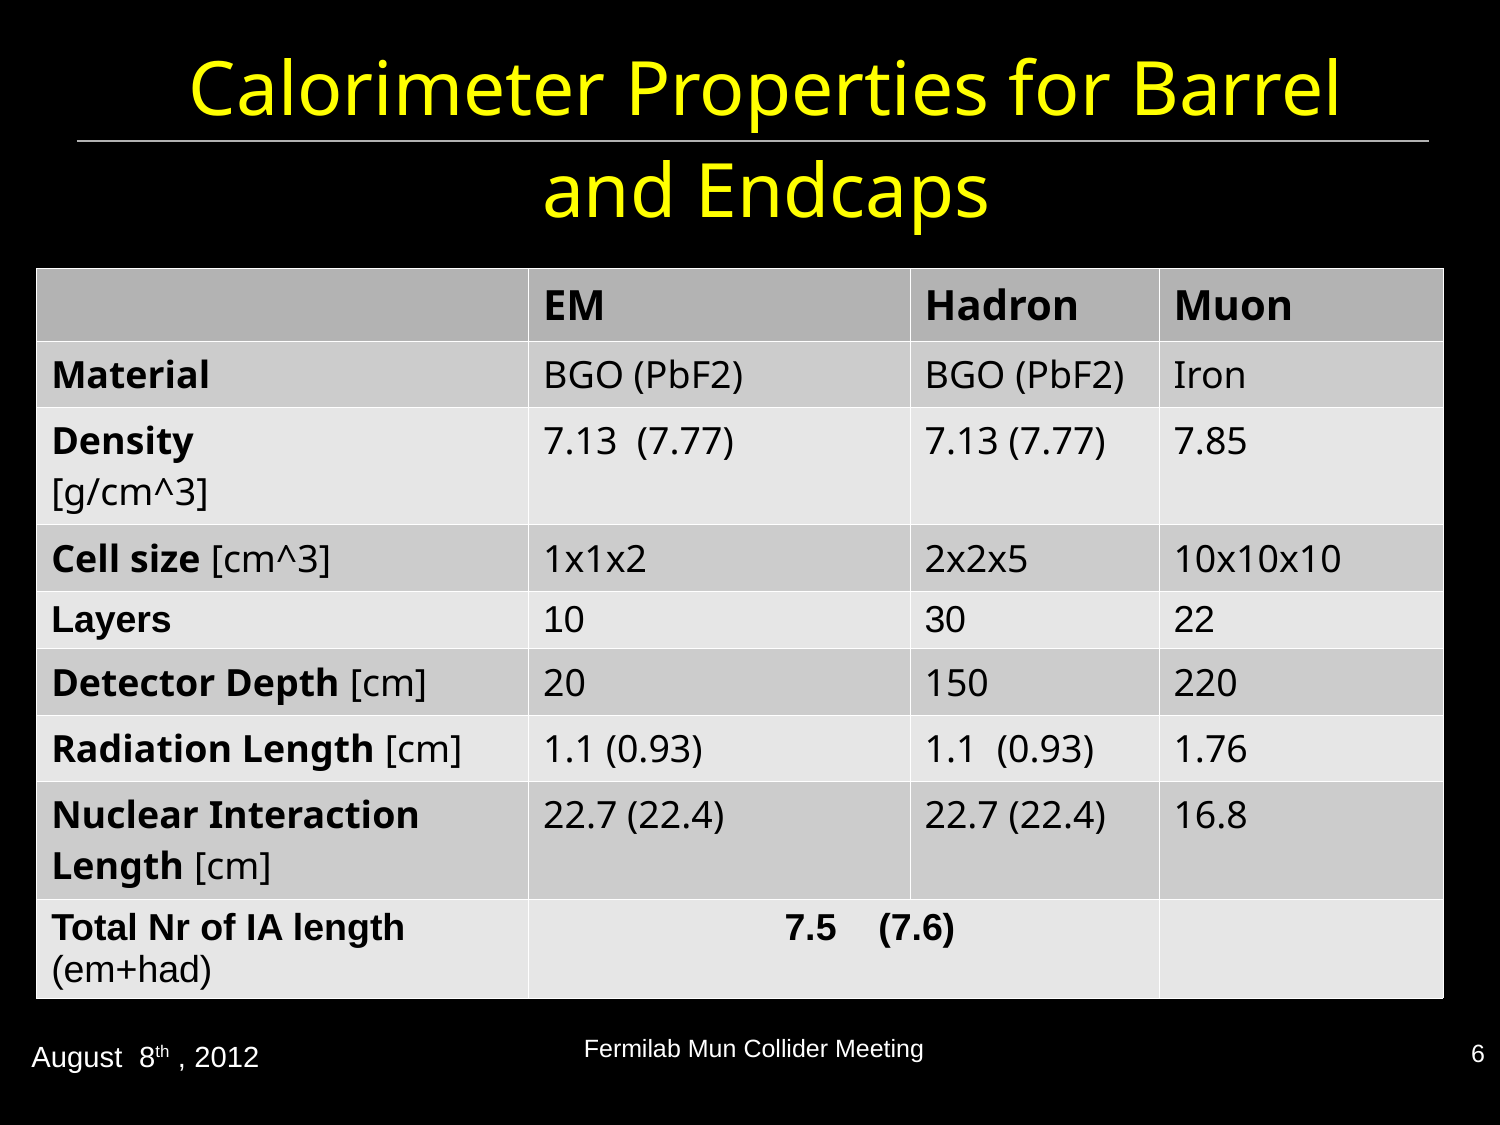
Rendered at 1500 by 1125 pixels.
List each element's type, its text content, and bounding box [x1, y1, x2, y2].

table_cell Detector Depth [cm] [37, 649, 528, 715]
table_cell Density [g/cm^3] [37, 408, 528, 524]
title Calorimeter Properties for Barrel and Endcaps [182, 50, 1351, 225]
table_cell 10x10x10 [1160, 525, 1443, 591]
table_header Muon [1160, 269, 1443, 341]
table_cell 10 [529, 592, 910, 648]
table_header [37, 269, 528, 341]
table_cell 1.1 (0.93) [529, 716, 910, 781]
table_cell 20 [529, 649, 910, 715]
table_cell Nuclear Interaction Length [cm] [37, 782, 528, 899]
table_header Hadron [911, 269, 1159, 341]
table_cell Cell size [cm^3] [37, 525, 528, 591]
table_cell 7.13 (7.77) [911, 408, 1159, 524]
table_cell 22.7 (22.4) [529, 782, 910, 899]
table_cell 7.5 (7.6) [529, 900, 1159, 998]
table_header EM [529, 269, 910, 341]
table_cell 7.13 (7.77) [529, 408, 910, 524]
table_cell Radiation Length [cm] [37, 716, 528, 781]
table_cell 1x1x2 [529, 525, 910, 591]
table_cell 7.85 [1160, 408, 1443, 524]
table_cell BGO (PbF2) [911, 342, 1159, 407]
table_cell 220 [1160, 649, 1443, 715]
table_cell 16.8 [1160, 782, 1443, 899]
table_cell 150 [911, 649, 1159, 715]
table_cell 30 [911, 592, 1159, 648]
table_cell 2x2x5 [911, 525, 1159, 591]
table_cell 1.1 (0.93) [911, 716, 1159, 781]
table_cell [1160, 900, 1443, 998]
table_cell 22.7 (22.4) [911, 782, 1159, 899]
table_cell Iron [1160, 342, 1443, 407]
table_cell Material [37, 342, 528, 407]
table_cell BGO (PbF2) [529, 342, 910, 407]
table_cell 1.76 [1160, 716, 1443, 781]
table_cell Layers [37, 592, 528, 648]
table_cell 22 [1160, 592, 1443, 648]
table_cell Total Nr of IA length (em+had) [37, 900, 528, 998]
